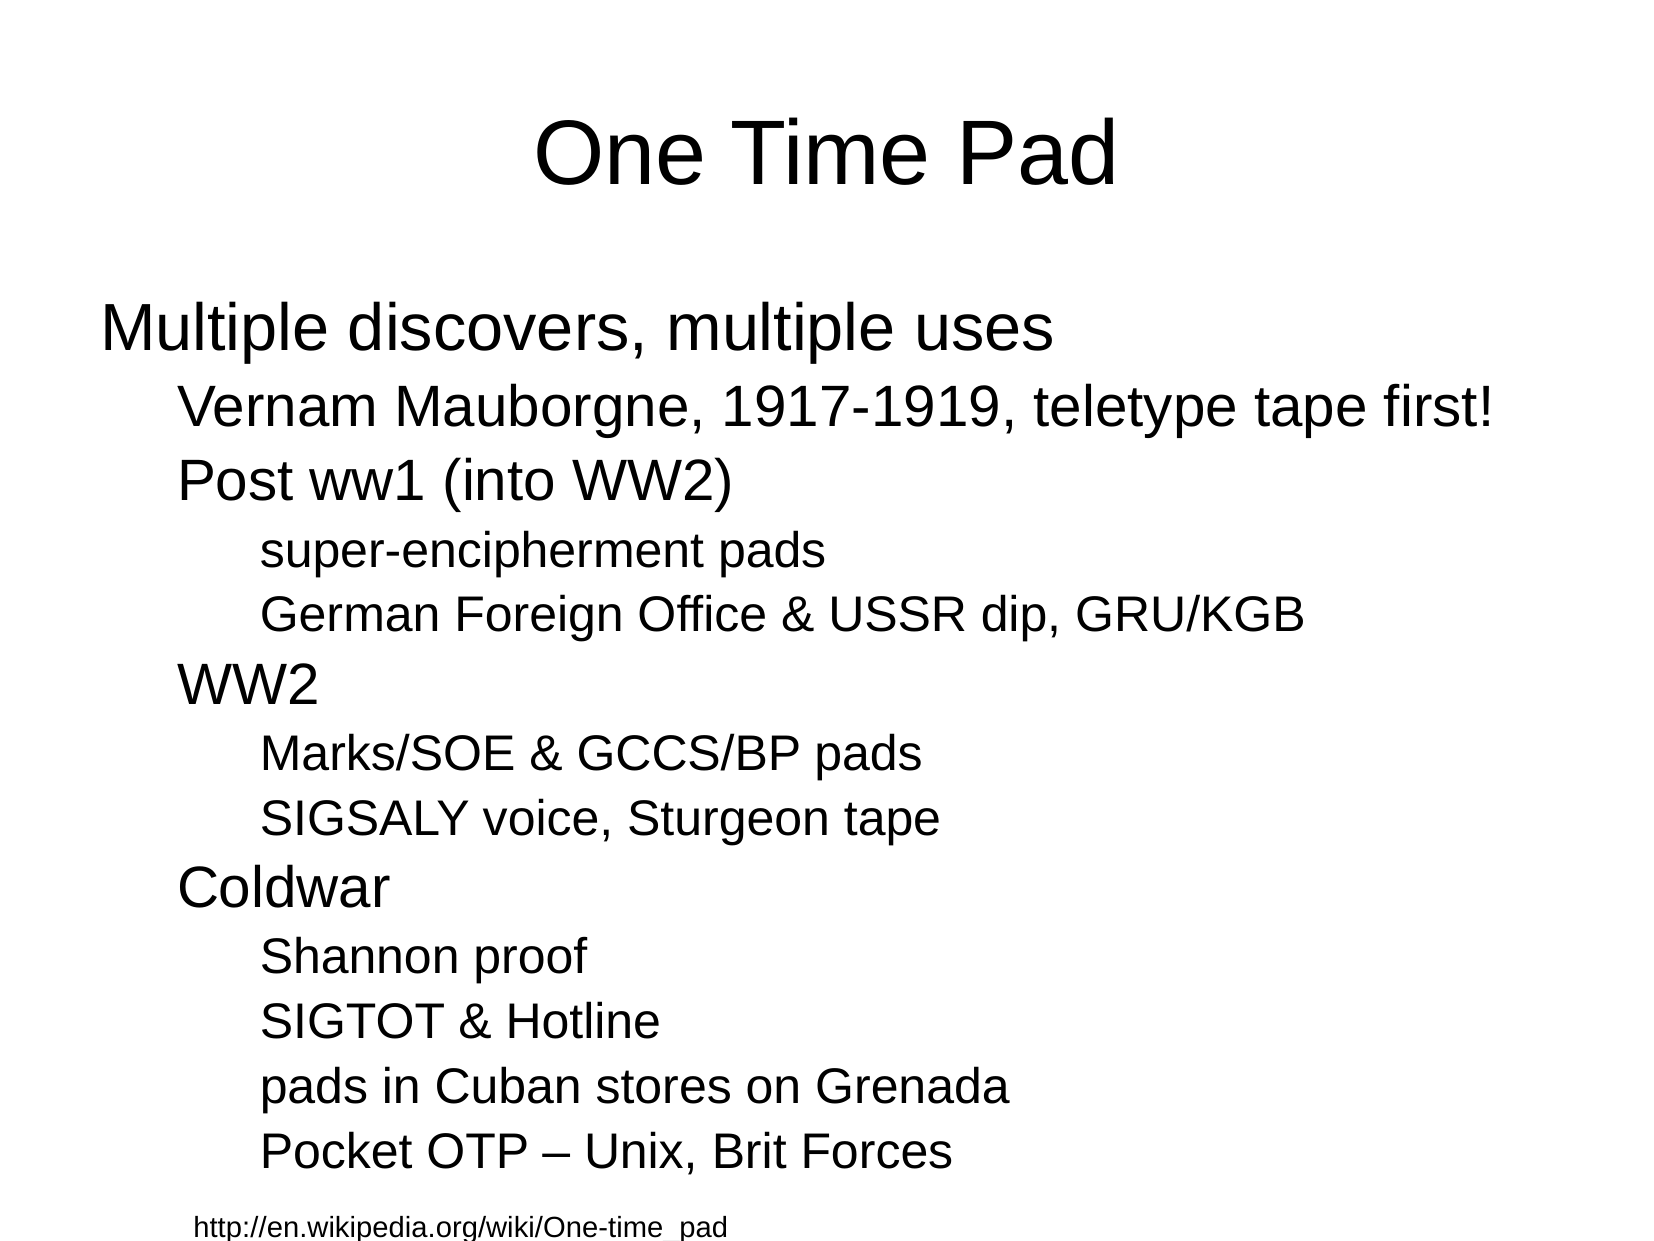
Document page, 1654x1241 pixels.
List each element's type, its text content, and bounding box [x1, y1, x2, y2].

list Multiple discovers, multiple uses Vernam Mauborgne, 1917-1919, teletype tape first! Post ww1 (into WW2) super-encipherment pads German Foreign Office & USSR dip, GRU/KGB WW2 Marks/SOE & GCCS/BP pads SIGSALY voice, Sturgeon tape Coldwar Shannon proof SIGTOT & Hotline pads in Cuban stores on Grenada Pocket OTP – Unix, Brit Forces http://en.wikipedia.org/wiki/One-time_pad [82, 290, 1571, 1241]
title One Time Pad [82, 49, 1571, 257]
